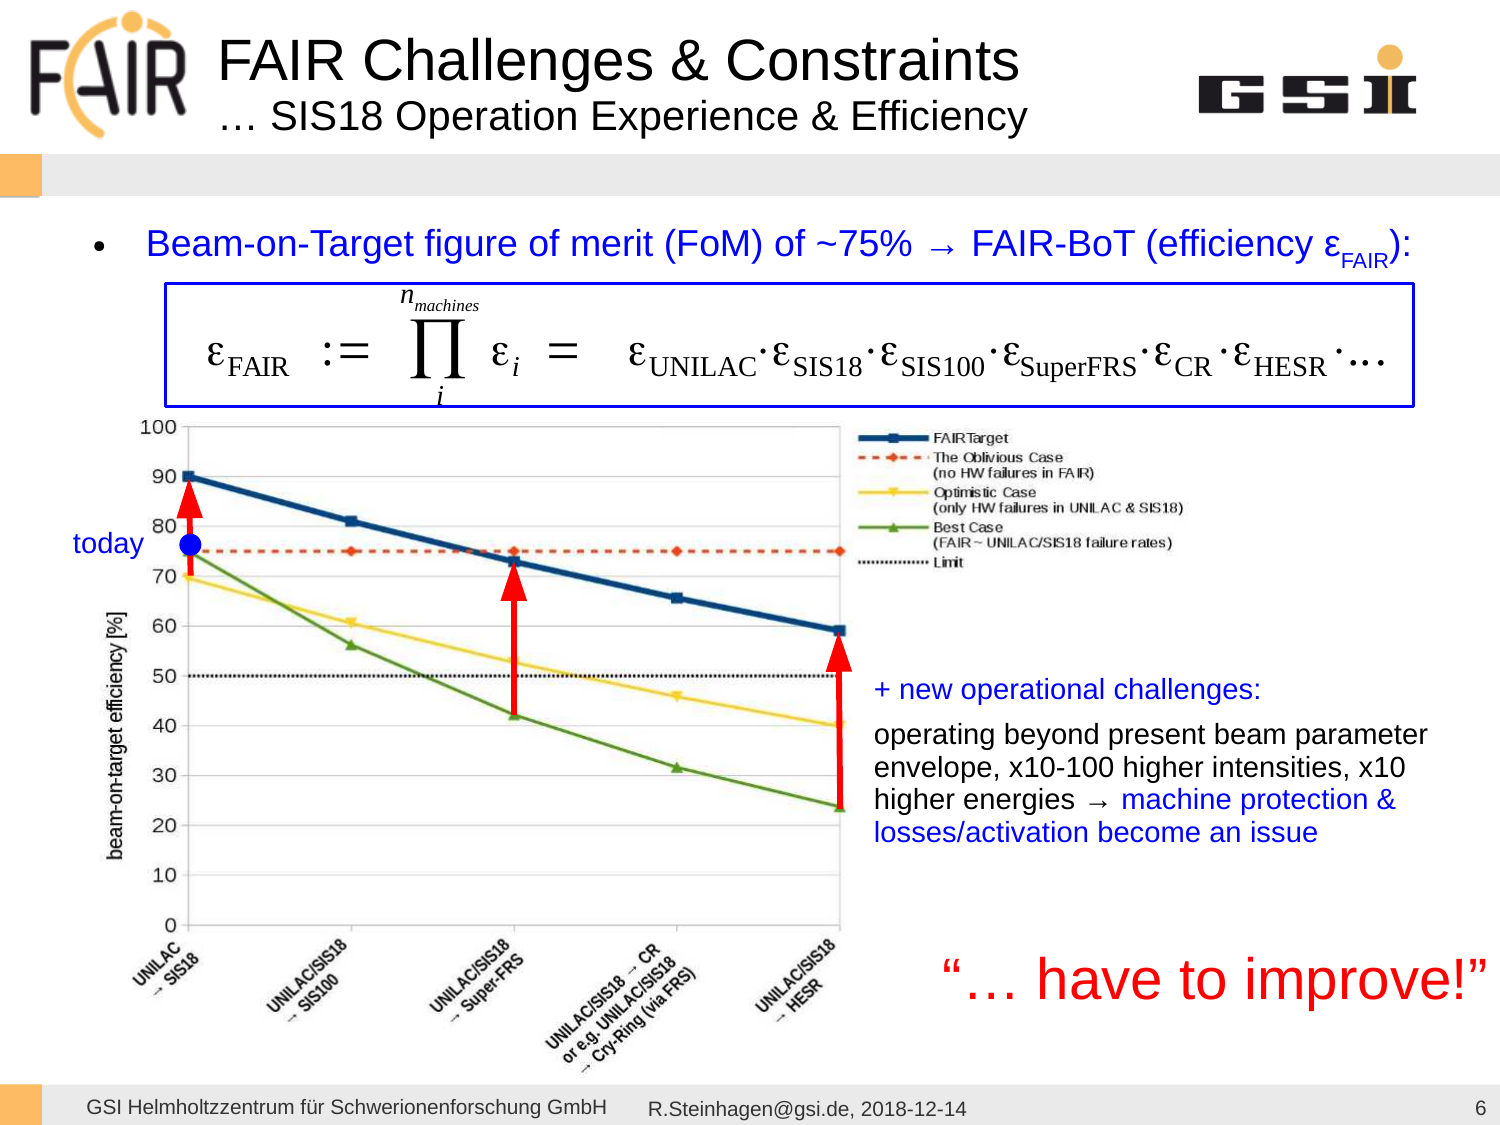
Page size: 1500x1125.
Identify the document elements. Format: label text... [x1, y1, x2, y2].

picture [51, 412, 1189, 1081]
title FAIR Challenges & Constraints … SIS18 Operation Experience & Efficiency [217, 20, 1180, 147]
picture [30, 9, 187, 141]
picture [1197, 42, 1419, 117]
text_box today [58, 519, 160, 568]
list + new operational challenges: operating beyond present beam parameter envelope, x10-100 higher intensities, x10 higher energies → machine protection & losses/activation become an issue “… have to improve!” [874, 673, 1489, 976]
picture [1138, 976, 1155, 981]
text_box [179, 534, 201, 556]
picture [1077, 984, 1092, 996]
picture [1109, 976, 1122, 995]
list Beam-on-Target figure of merit (FoM) of ~75% → FAIR-BoT (efficiency εFAIR): [75, 221, 1425, 413]
